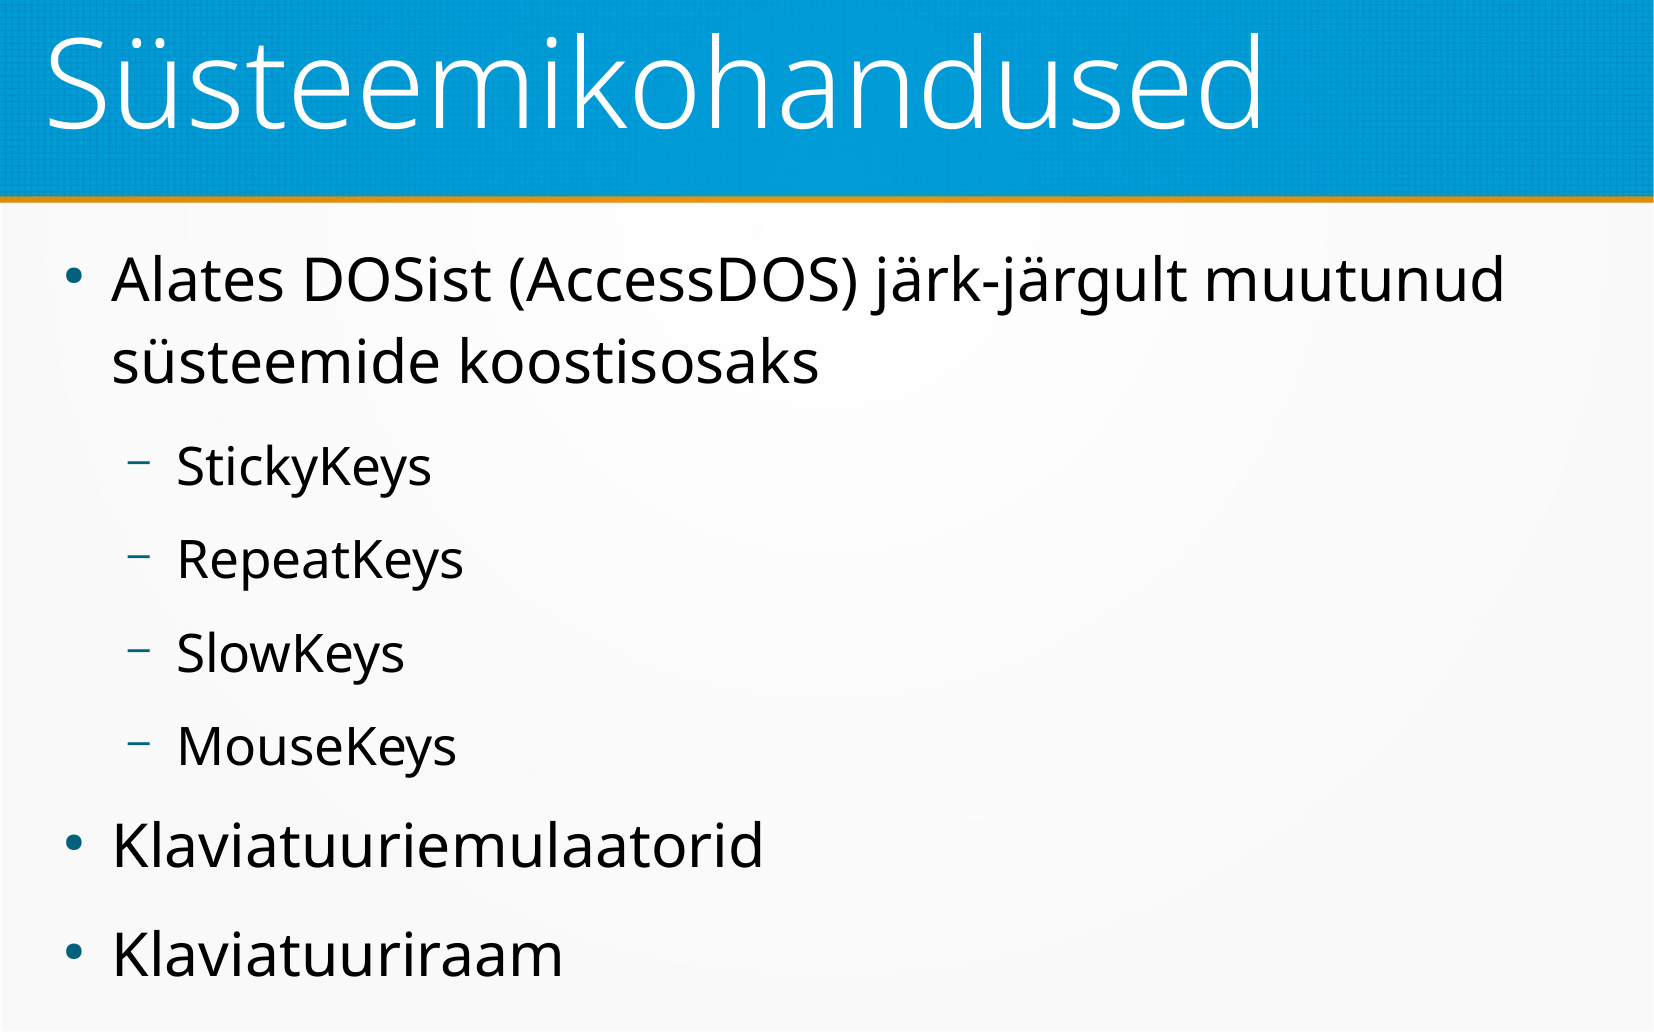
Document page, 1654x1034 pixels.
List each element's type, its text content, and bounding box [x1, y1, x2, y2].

list Alates DOSist (AccessDOS) järk-järgult muutunud süsteemide koostisosaks StickyKeys RepeatKeys SlowKeys MouseKeys Klaviatuuriemulaatorid Klaviatuuriraam [47, 236, 1607, 1002]
title Süsteemikohandused [43, 0, 1619, 166]
picture [0, 195, 1654, 1034]
